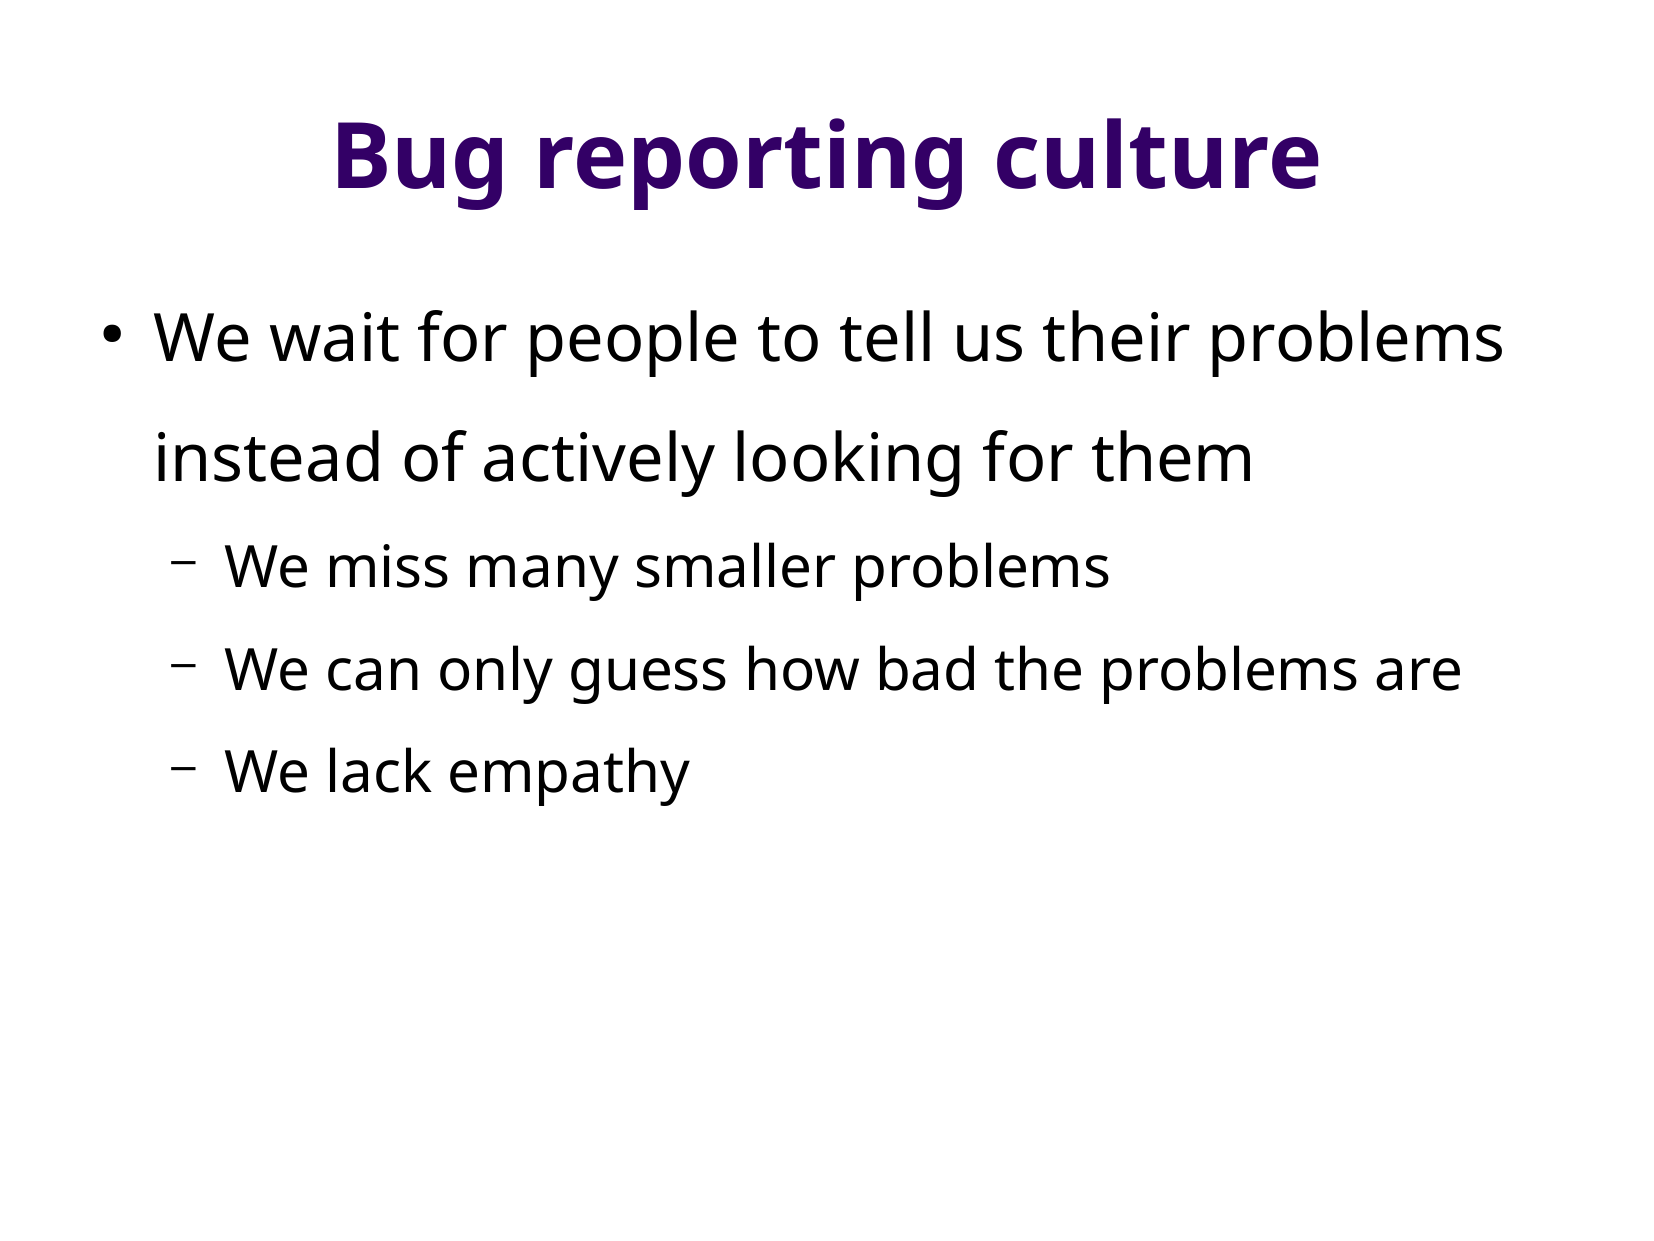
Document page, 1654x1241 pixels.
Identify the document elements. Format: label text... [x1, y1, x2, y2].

title Bug reporting culture [82, 49, 1571, 257]
list We wait for people to tell us their problems instead of actively looking for them We miss many smaller problems We can only guess how bad the problems are We lack empathy [82, 290, 1571, 1010]
